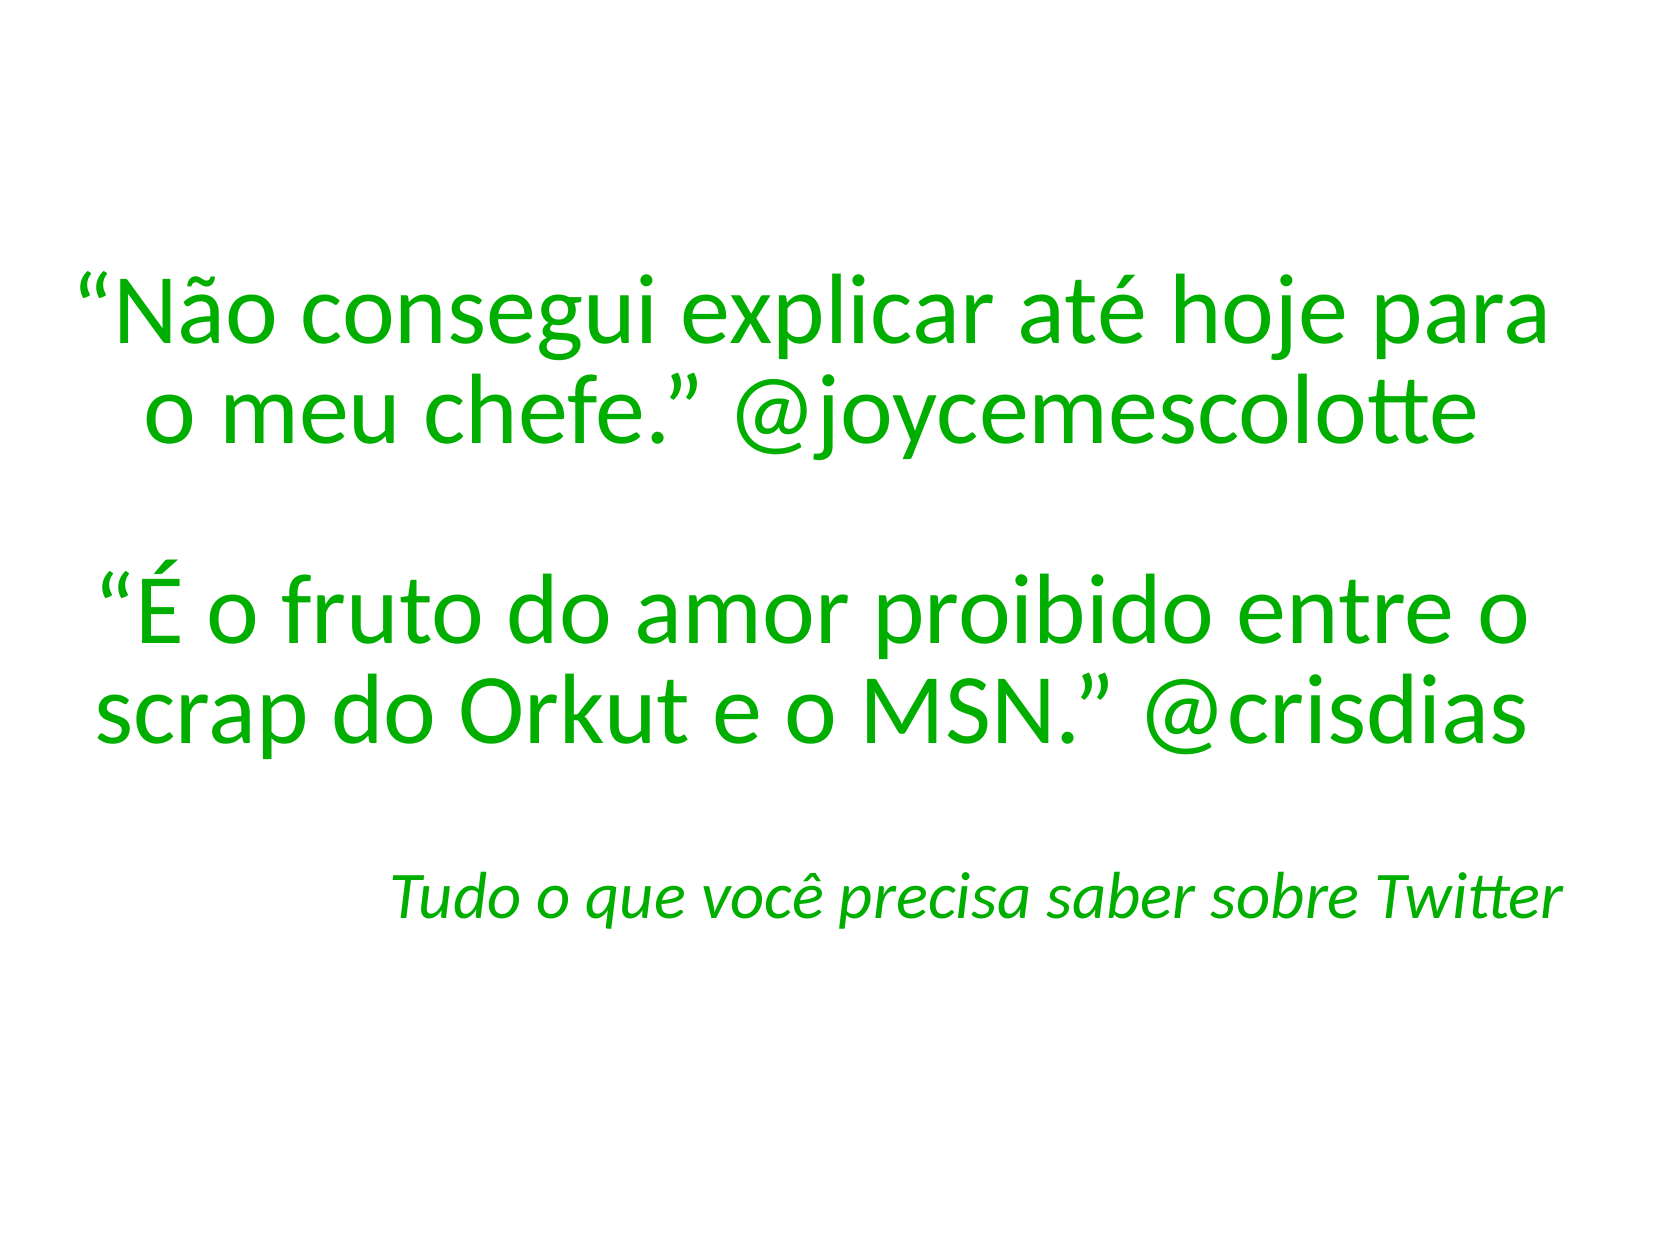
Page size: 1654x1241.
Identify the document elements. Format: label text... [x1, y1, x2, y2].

subtitle “Não consegui explicar até hoje para o meu chefe.” @joycemescolotte “É o fruto do amor proibido entre o scrap do Orkut e o MSN.” @crisdias Tudo o que você precisa saber sobre Twitter [59, 47, 1565, 1156]
